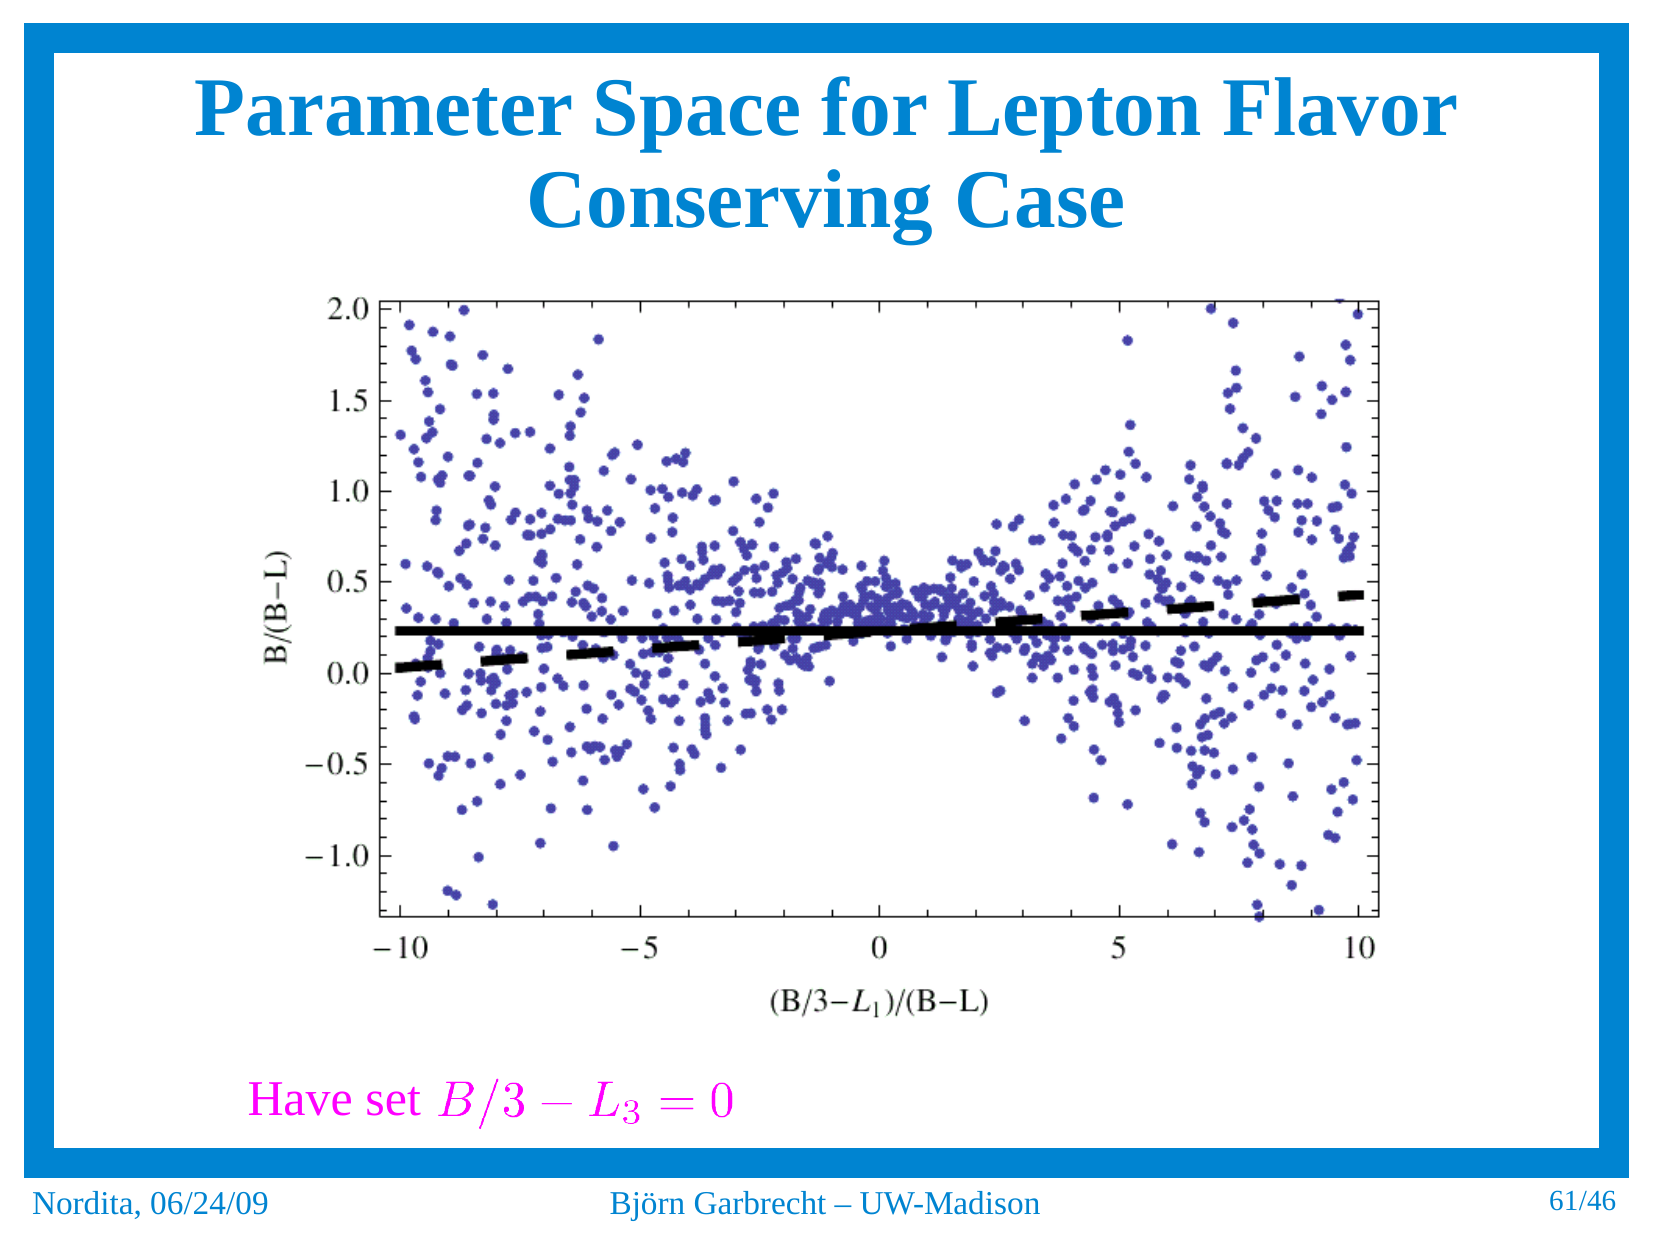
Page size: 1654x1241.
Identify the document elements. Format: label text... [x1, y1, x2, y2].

title Parameter Space for Lepton Flavor Conserving Case [82, 44, 1571, 262]
picture [231, 254, 1436, 1055]
text_box Have set [232, 1063, 434, 1140]
picture [434, 1072, 737, 1133]
